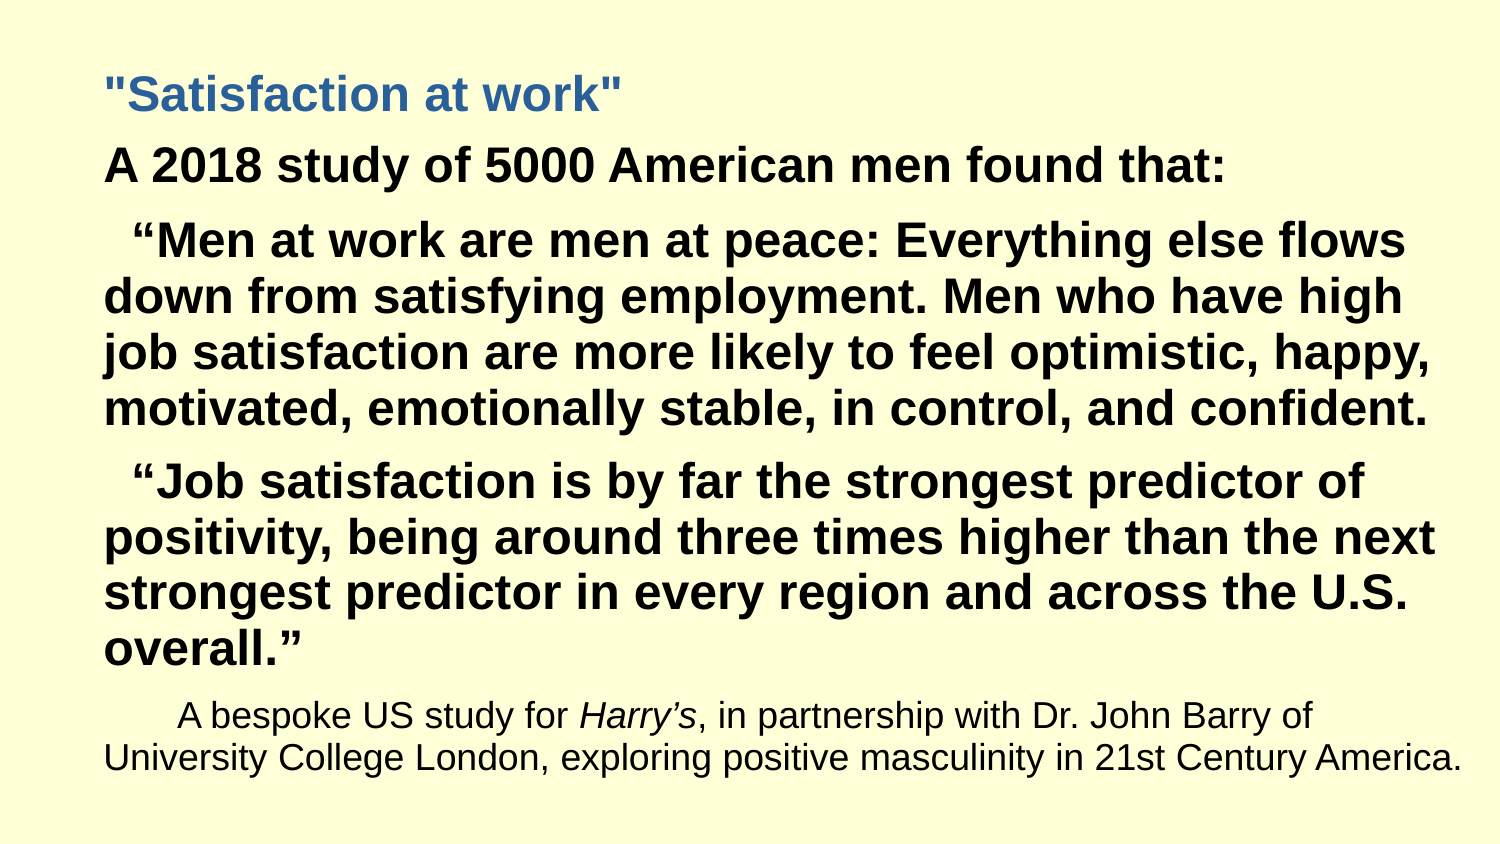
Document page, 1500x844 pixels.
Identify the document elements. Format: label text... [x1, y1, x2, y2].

text_box “Men at work are men at peace: Everything else flows down from satisfying employment. Men who have high job satisfaction are more likely to feel optimistic, happy, motivated, emotionally stable, in control, and confident. “Job satisfaction is by far the strongest predictor of positivity, being around three times higher than the next strongest predictor in every region and across the U.S. overall.” A bespoke US study for Harry’s, in partnership with Dr. John Barry of University College London, exploring positive masculinity in 21st Century America. [88, 205, 1500, 792]
text_box A 2018 study of 5000 American men found that: [88, 129, 1447, 201]
text_box "Satisfaction at work" [88, 59, 1388, 129]
